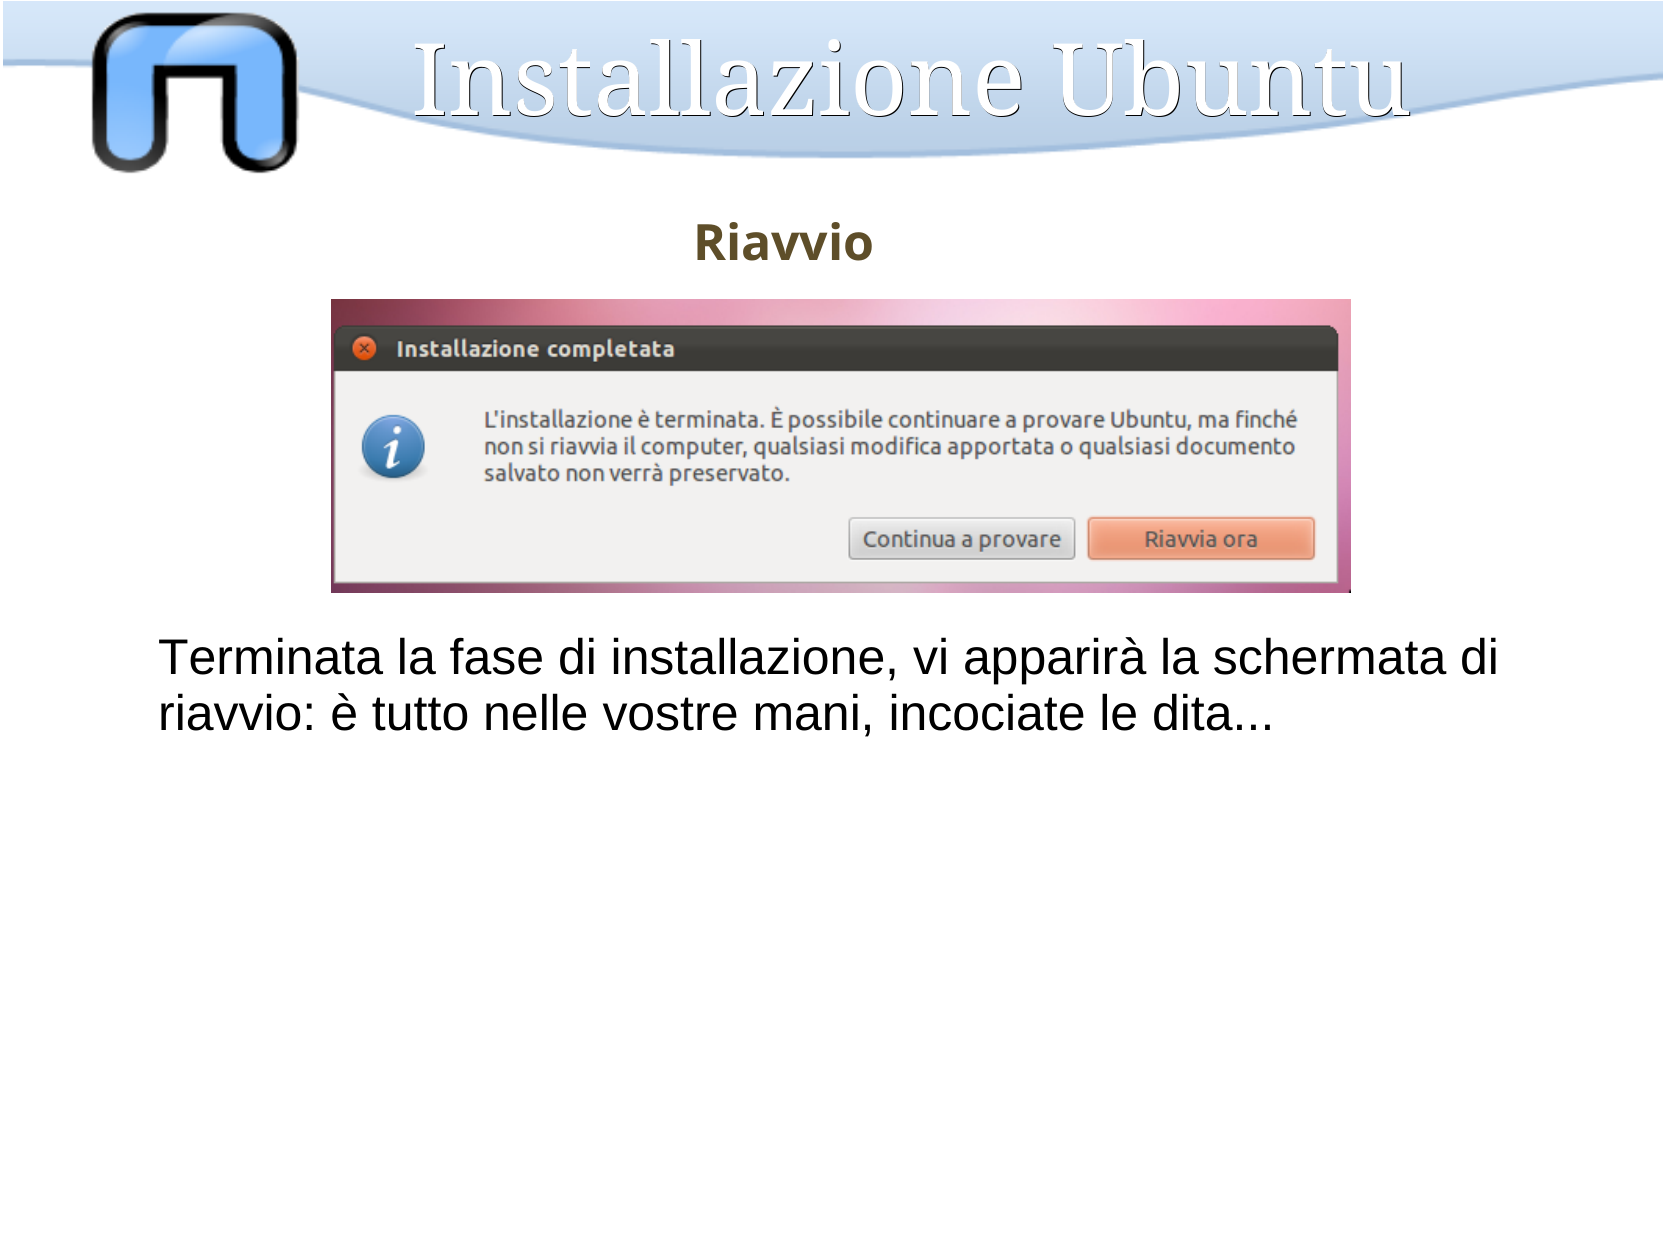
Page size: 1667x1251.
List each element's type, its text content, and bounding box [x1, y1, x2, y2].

text_box Riavvio [119, 211, 1462, 467]
text_box Terminata la fase di installazione, vi apparirà la schermata di riavvio: è tutto nelle vostre mani, incociate le dita... [151, 620, 1554, 1215]
picture [0, 0, 1667, 1251]
text_box Installazione Ubuntu [397, 0, 1433, 271]
